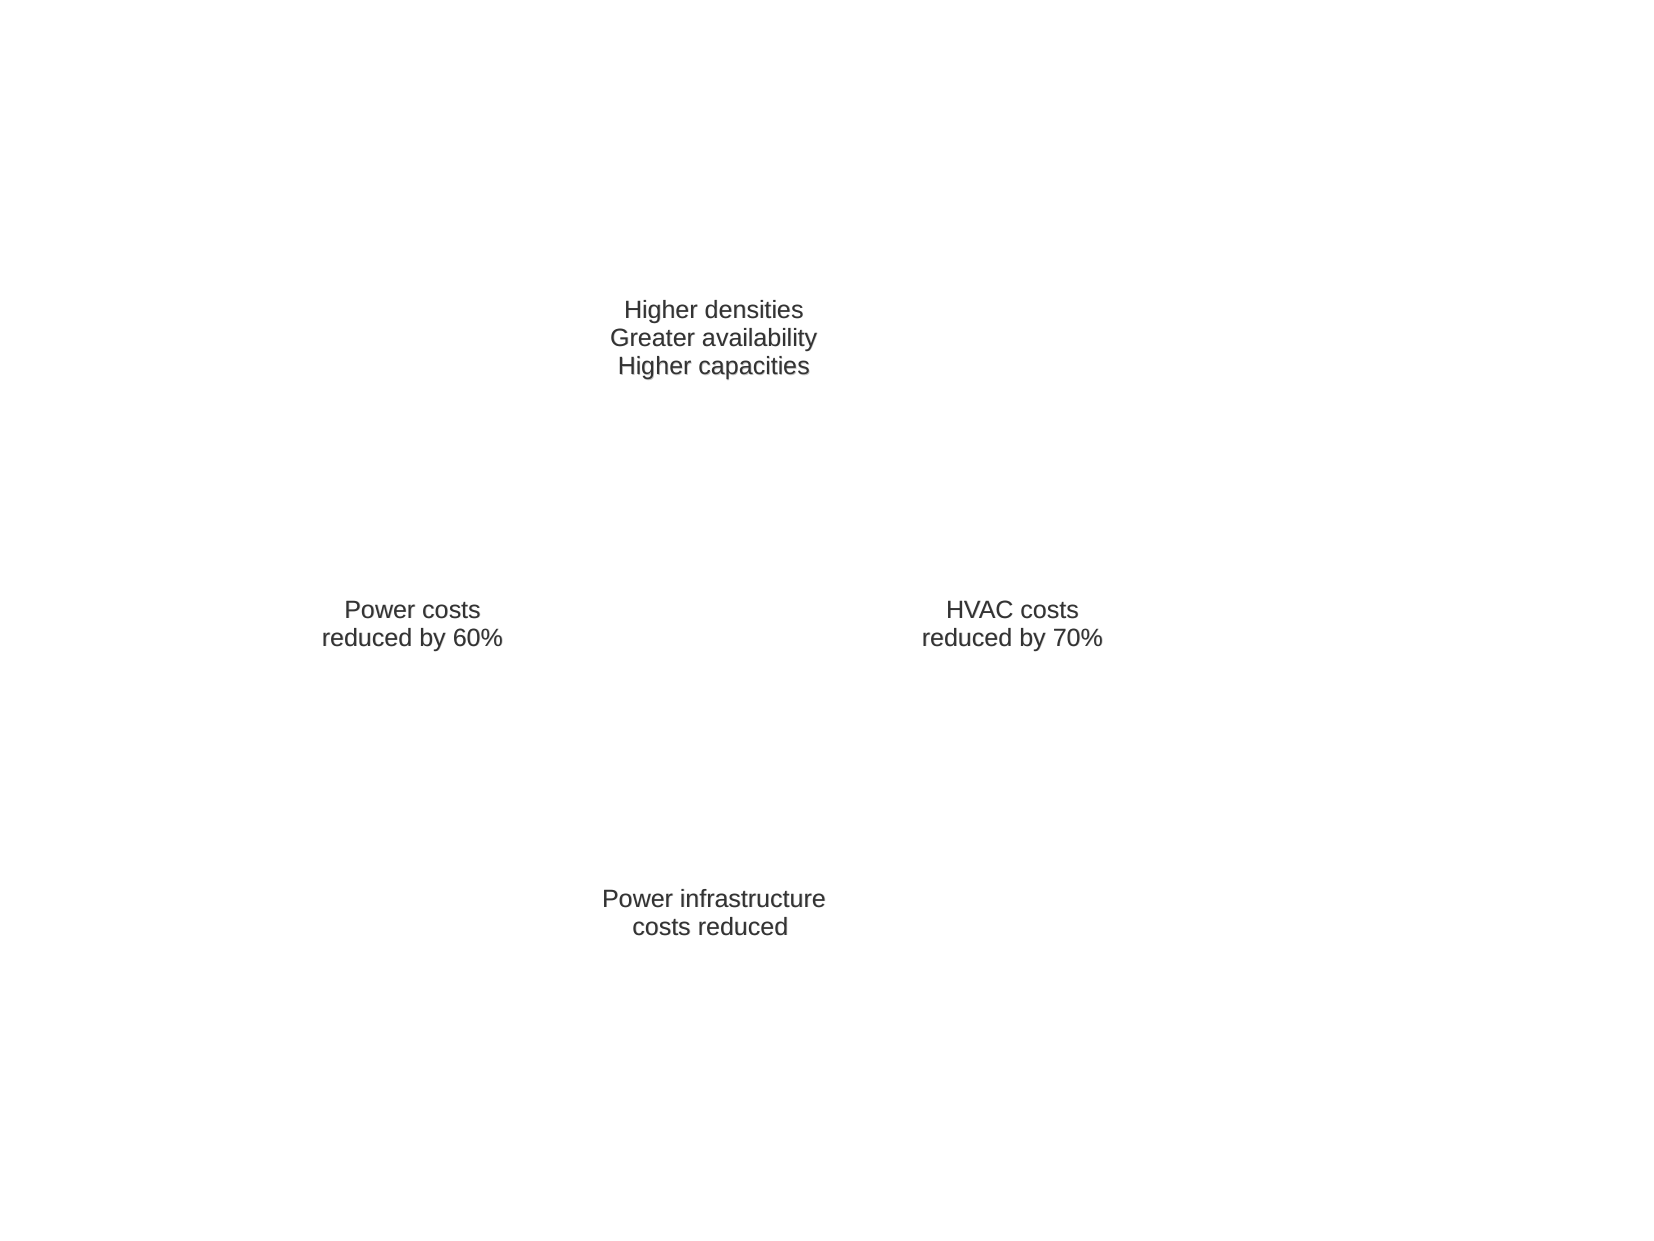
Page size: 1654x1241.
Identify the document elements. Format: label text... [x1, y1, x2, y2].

text_box Power infrastructure costs reduced [579, 876, 850, 949]
text_box Higher densities Greater availability Higher capacities [578, 288, 849, 388]
text_box Power costs reduced by 60% [300, 588, 526, 660]
text_box HVAC costs reduced by 70% [900, 588, 1126, 660]
